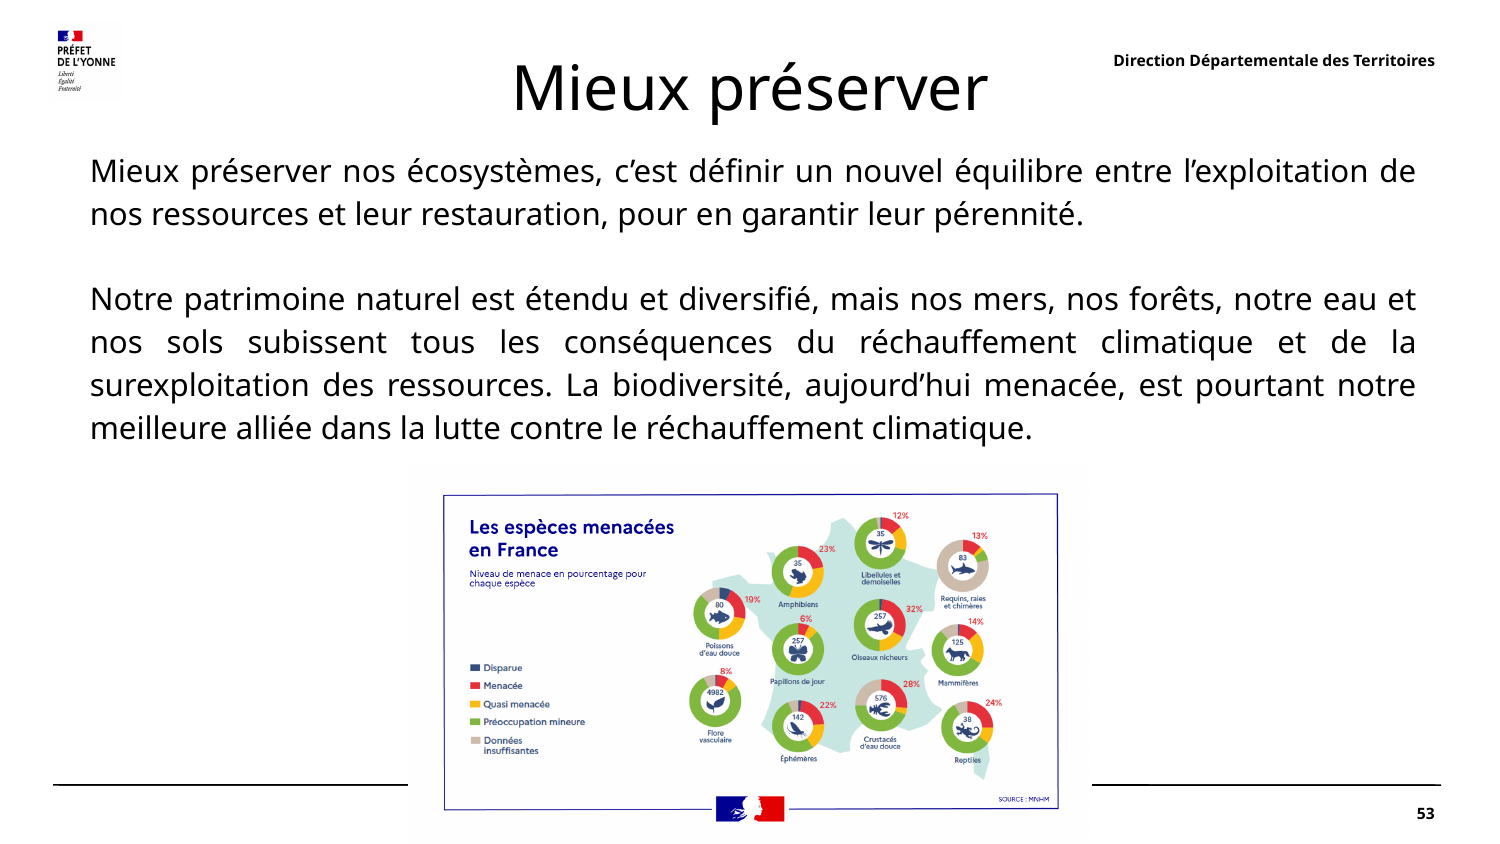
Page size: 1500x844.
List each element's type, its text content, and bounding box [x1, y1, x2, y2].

text_box Mieux préserver nos écosystèmes, c’est définir un nouvel équilibre entre l’exploitation de nos ressources et leur restauration, pour en garantir leur pérennité. Notre patrimoine naturel est étendu et diversifié, mais nos mers, nos forêts, notre eau et nos sols subissent tous les conséquences du réchauffement climatique et de la surexploitation des ressources. La biodiversité, aujourd’hui menacée, est pourtant notre meilleure alliée dans la lutte contre le réchauffement climatique. [75, 141, 1434, 655]
title Mieux préserver [75, 16, 1426, 141]
picture [408, 459, 1092, 844]
picture [49, 20, 75, 101]
